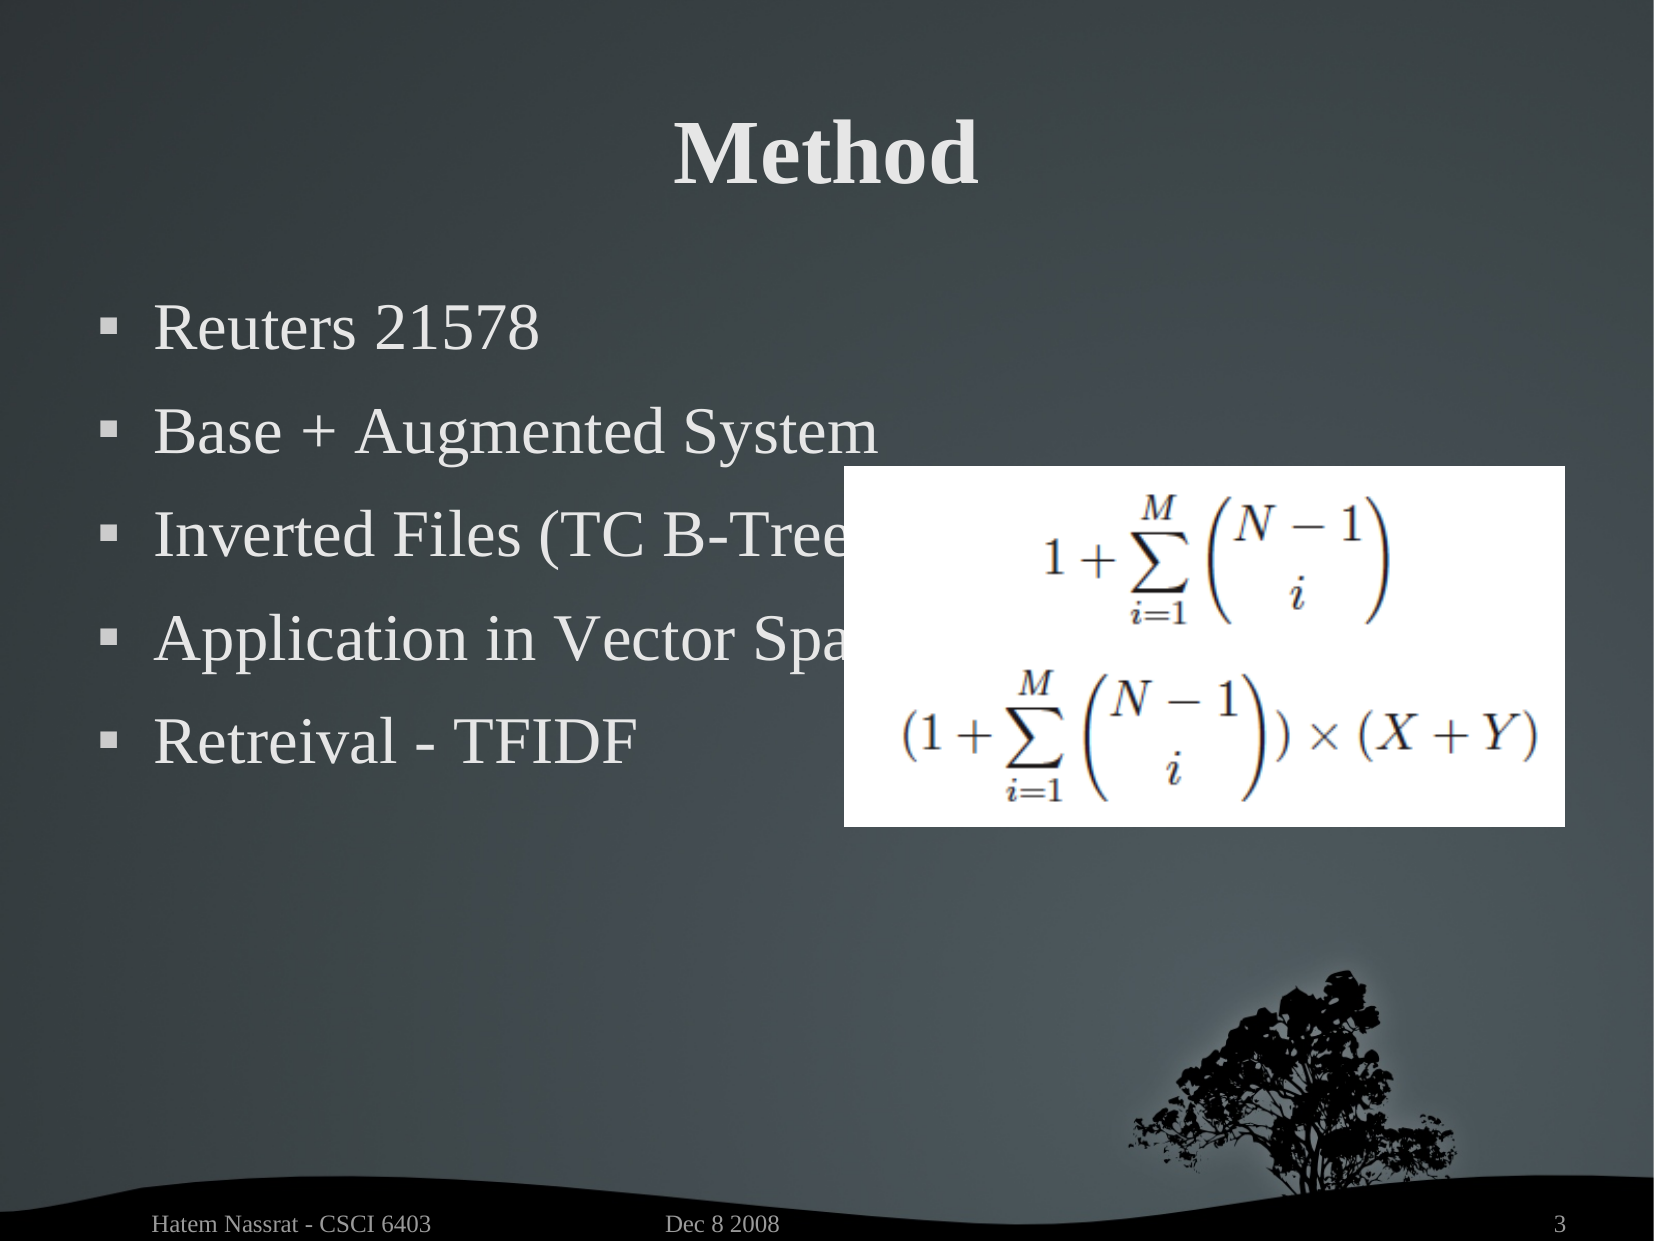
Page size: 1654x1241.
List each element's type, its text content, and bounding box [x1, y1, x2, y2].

list Reuters 21578 Base + Augmented System Inverted Files (TC B-Tree) Application in Vector Space Retreival - TFIDF [82, 290, 809, 1109]
picture [0, 0, 1654, 1241]
title Method [82, 49, 1571, 257]
